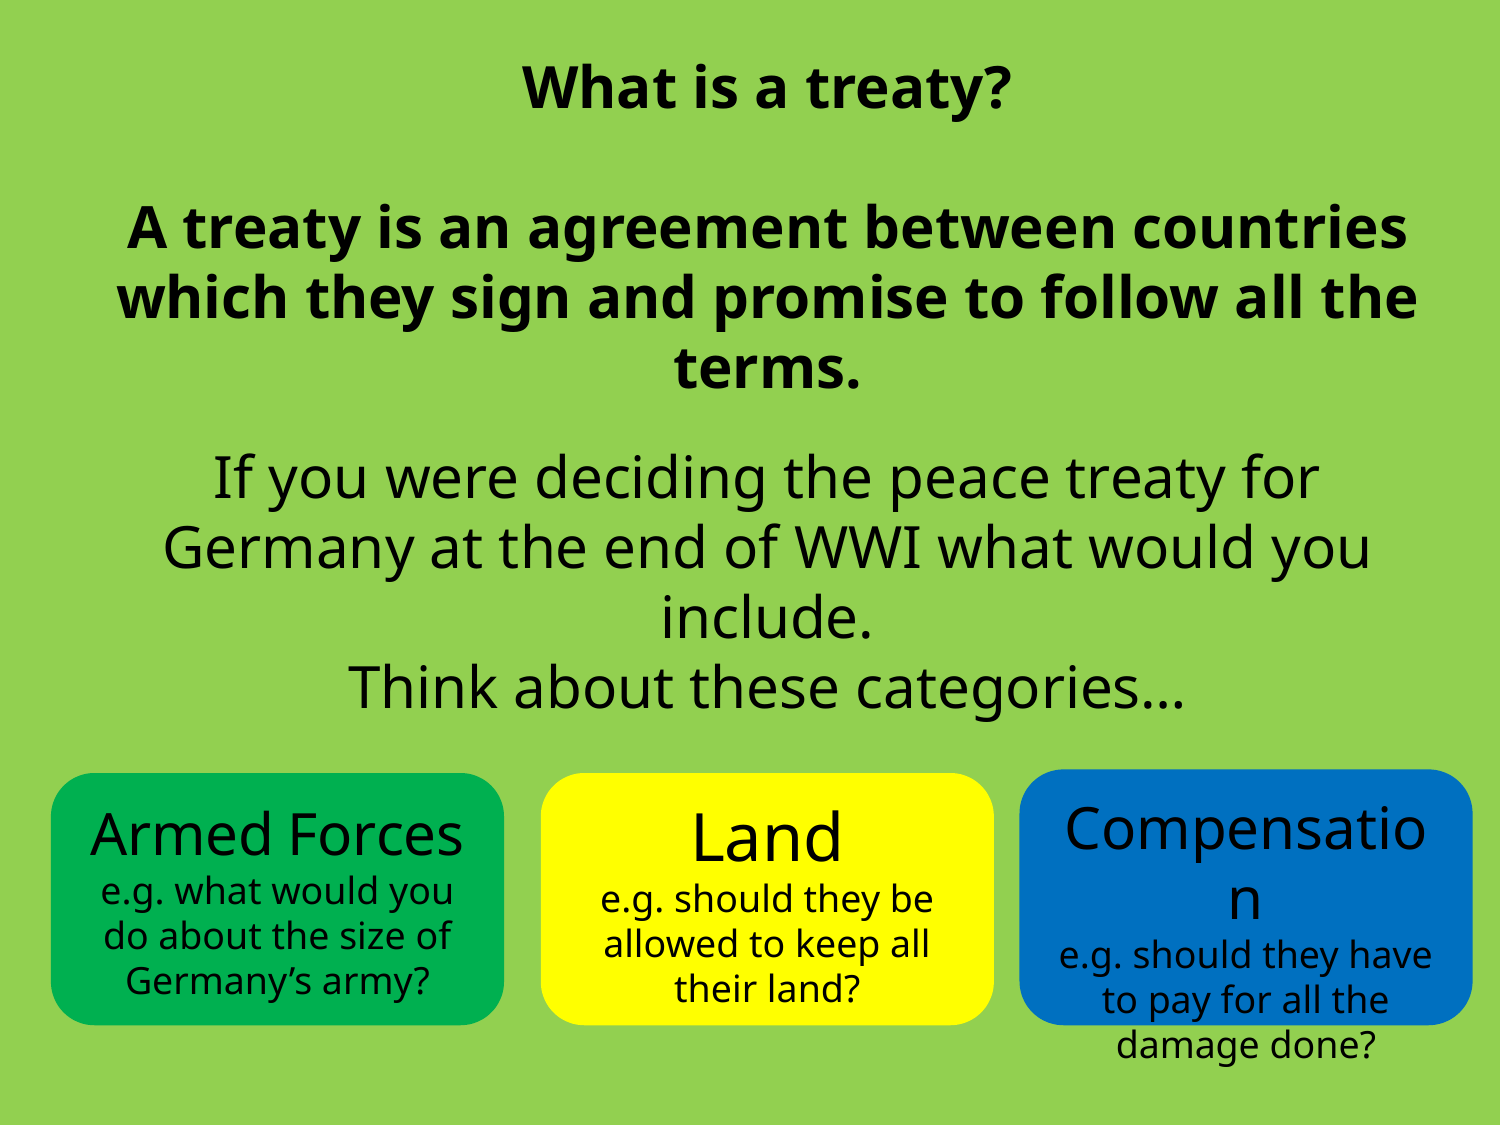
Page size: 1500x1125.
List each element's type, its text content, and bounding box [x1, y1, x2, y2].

text_box If you were deciding the peace treaty for Germany at the end of WWI what would you include. Think about these categories… [88, 432, 1447, 731]
text_box What is a treaty? A treaty is an agreement between countries which they sign and promise to follow all the terms. [88, 42, 1447, 412]
text_box Compensation e.g. should they have to pay for all the damage done? [1021, 771, 1471, 1024]
text_box Armed Forces e.g. what would you do about the size of Germany’s army? [53, 775, 502, 1024]
text_box Land e.g. should they be allowed to keep all their land? [542, 775, 992, 1024]
